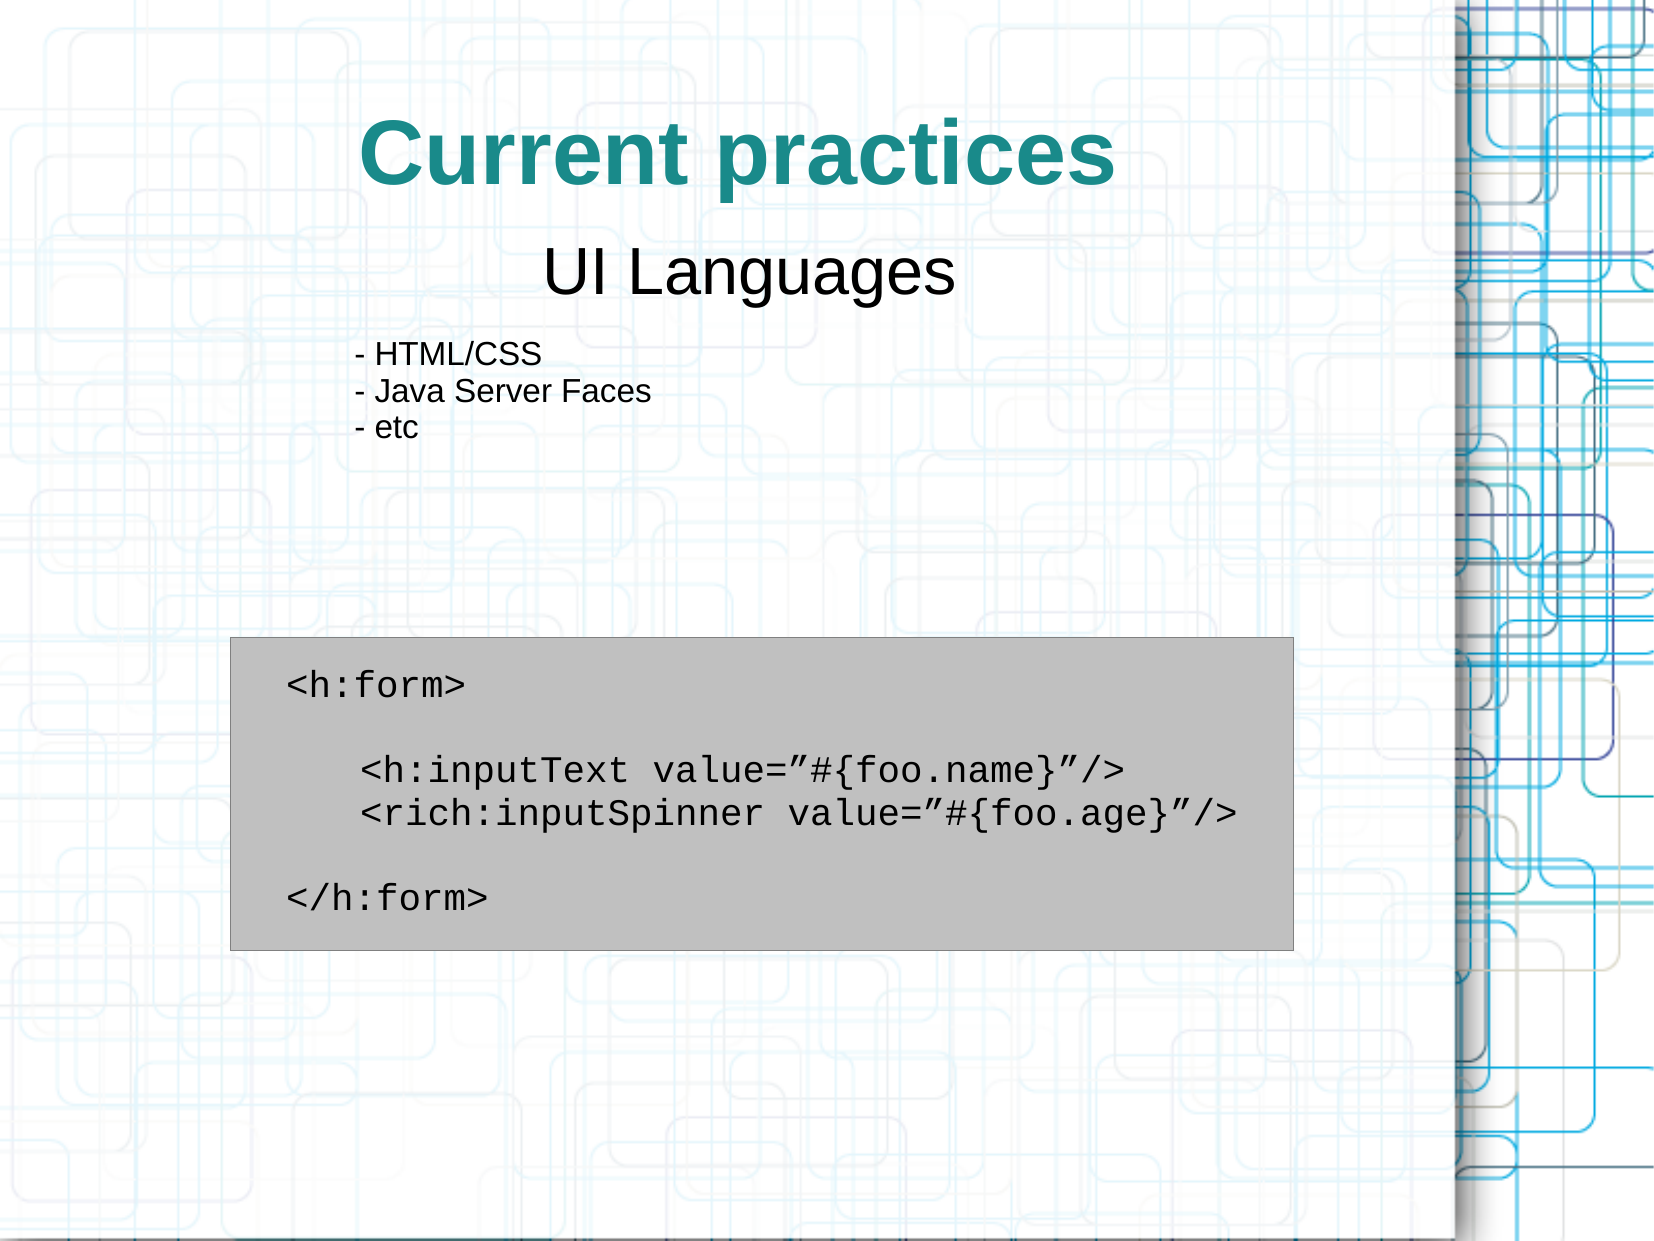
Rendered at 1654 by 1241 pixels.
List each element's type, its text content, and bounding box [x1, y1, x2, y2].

picture [0, 0, 1654, 1241]
text_box - HTML/CSS - Java Server Faces - etc [354, 327, 1152, 454]
text_box <h:form> <h:inputText value=”#{foo.name}”/> <rich:inputSpinner value=”#{foo.age}”/> </h:form> [230, 637, 1294, 951]
title Current practices [59, 56, 1418, 250]
subtitle UI Languages [82, 159, 1418, 384]
